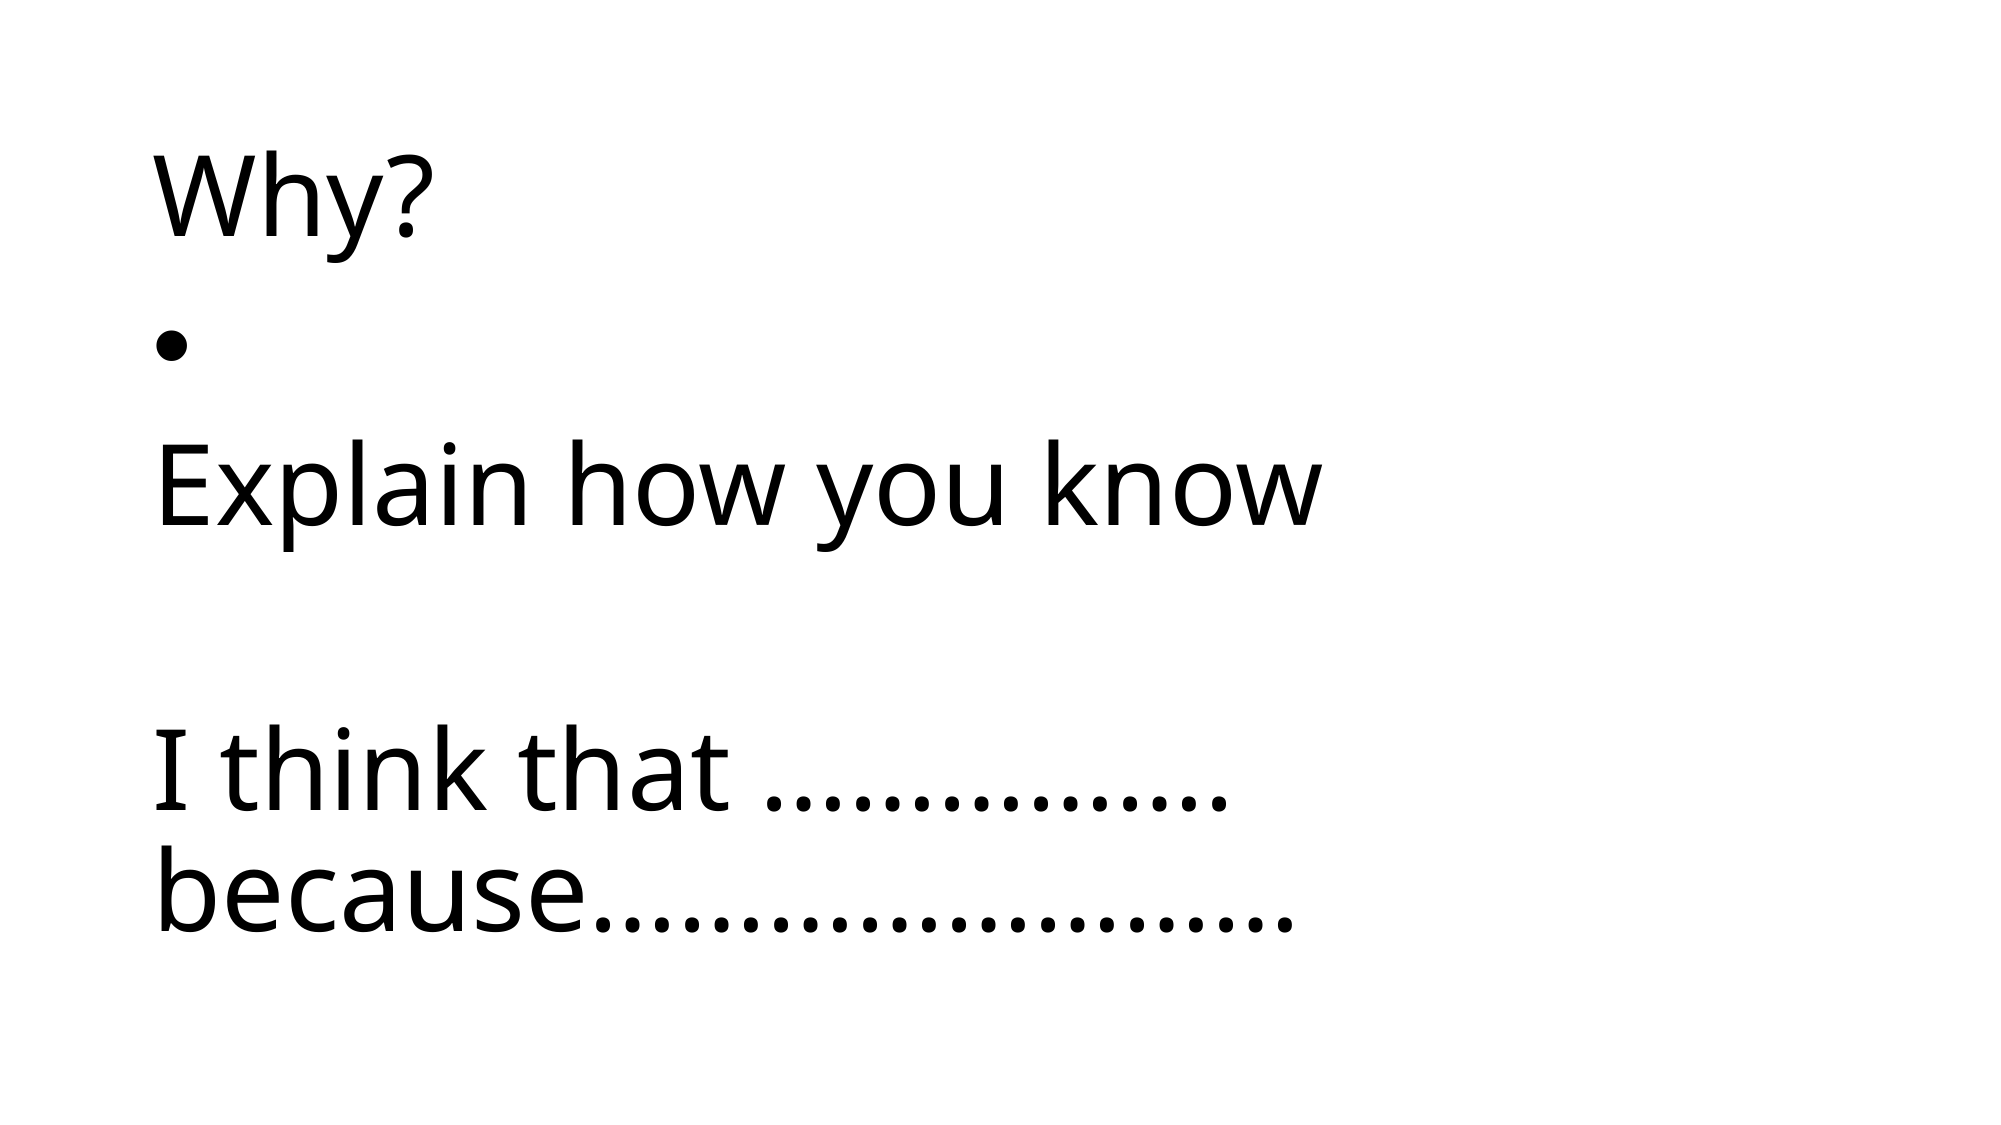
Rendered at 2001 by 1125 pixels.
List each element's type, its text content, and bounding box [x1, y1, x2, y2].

list Why? Explain how you know I think that ……………. because…………………… [137, 132, 1863, 1037]
